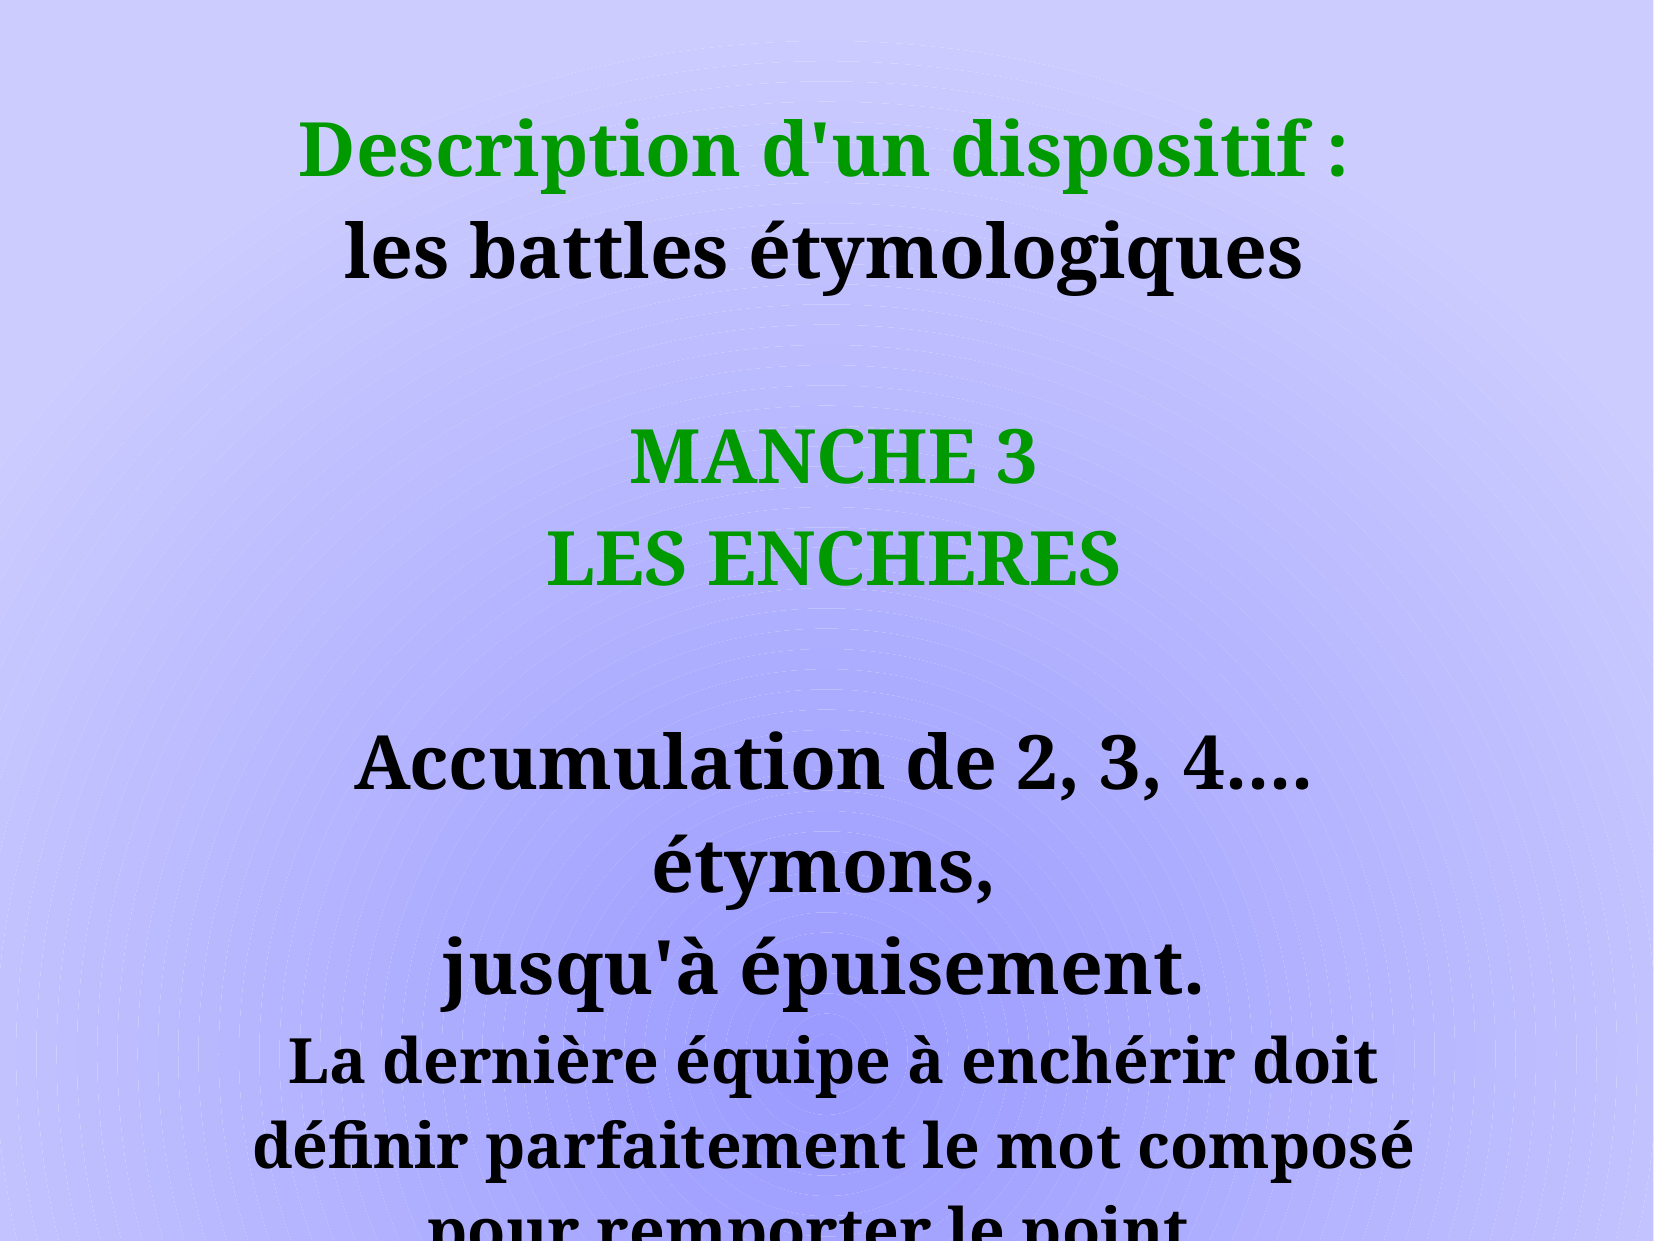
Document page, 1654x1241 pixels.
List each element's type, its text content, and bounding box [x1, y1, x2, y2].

text_box Description d'un dispositif : les battles étymologiques MANCHE 3 LES ENCHERES Accumulation de 2, 3, 4.... étymons, jusqu'à épuisement. La dernière équipe à enchérir doit définir parfaitement le mot composé pour remporter le point. [162, 88, 1506, 1241]
